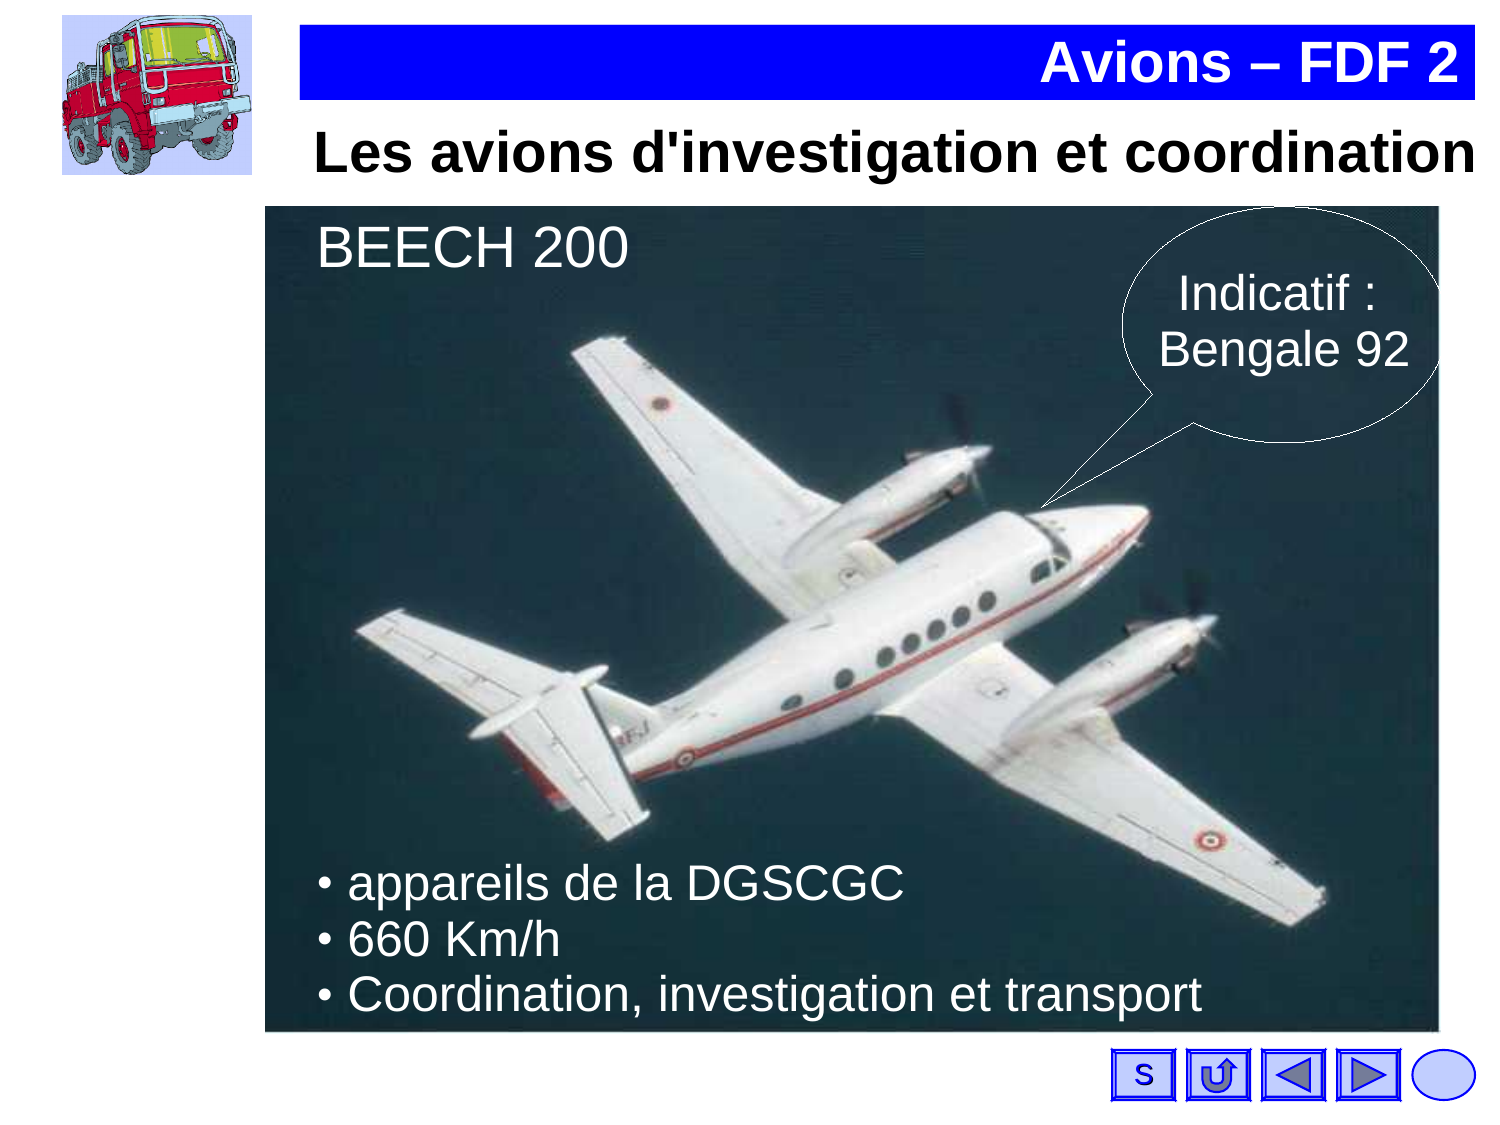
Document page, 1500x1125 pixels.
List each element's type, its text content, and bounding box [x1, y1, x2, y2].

picture [265, 206, 1441, 1034]
text_box [1412, 1049, 1476, 1101]
text_box Les avions d'investigation et coordination [298, 112, 1494, 193]
text_box appareils de la DGSCGC 660 Km/h Coordination, investigation et transport [301, 847, 1447, 1031]
text_box Avions – FDF 2 [299, 24, 1475, 100]
text_box BEECH 200 [301, 206, 1477, 288]
text_box Indicatif : Bengale 92 [1122, 257, 1447, 384]
